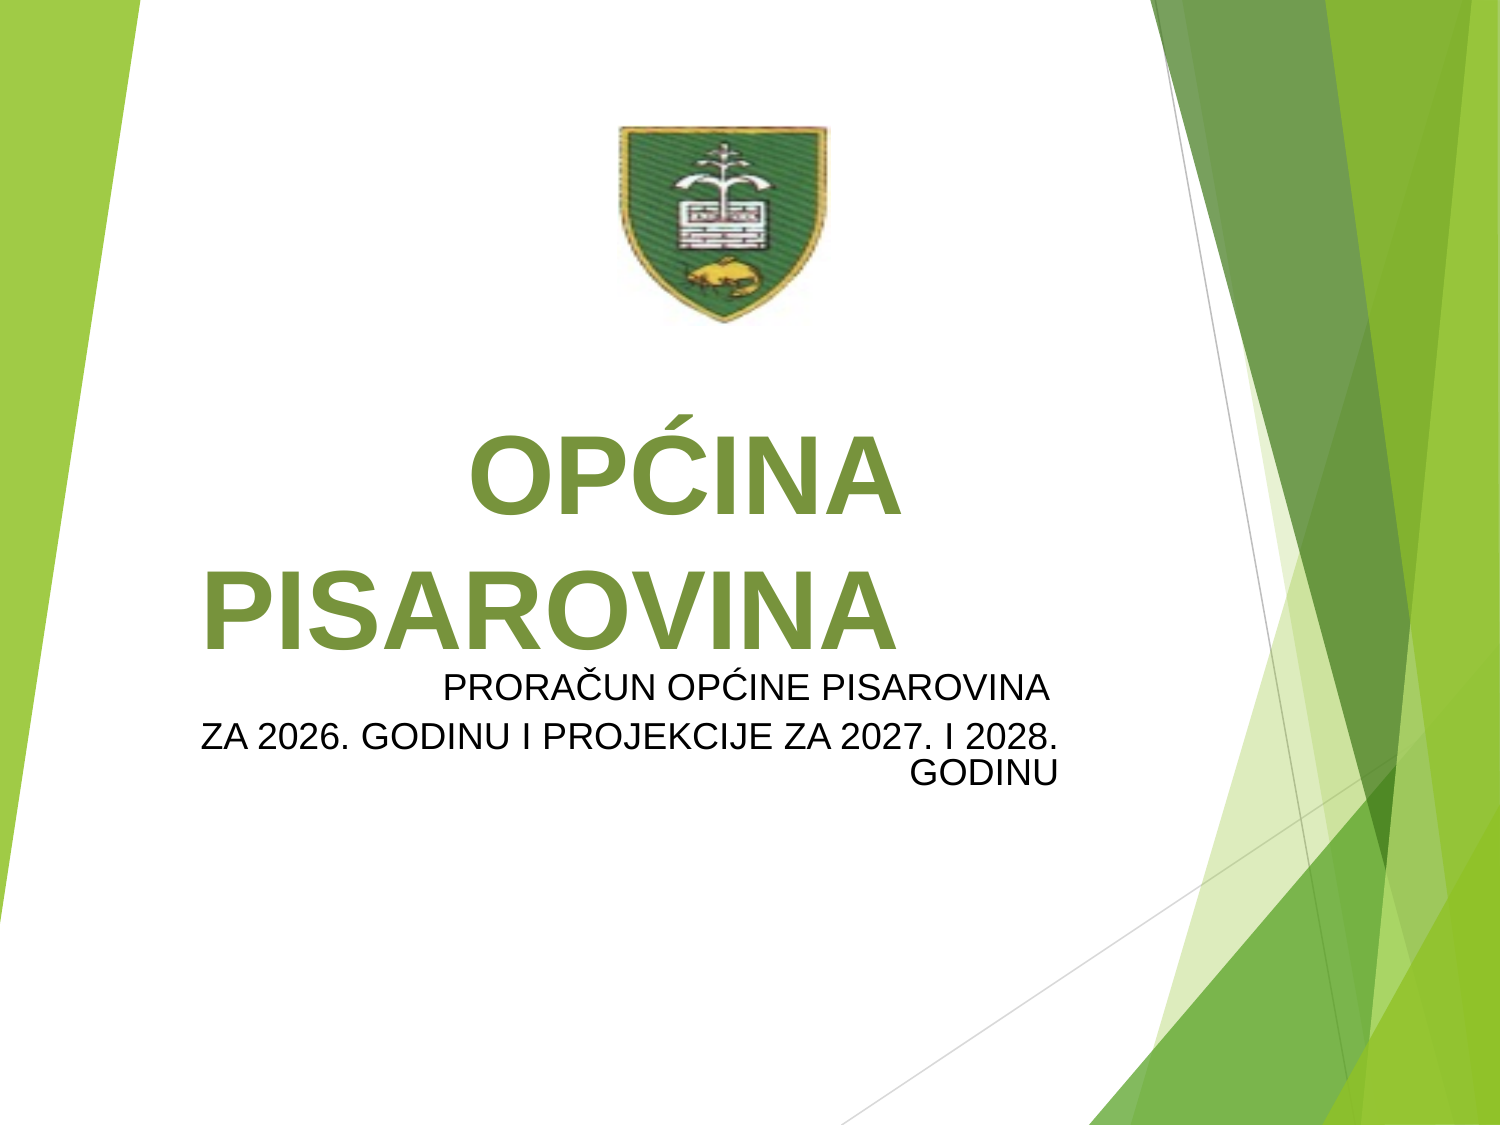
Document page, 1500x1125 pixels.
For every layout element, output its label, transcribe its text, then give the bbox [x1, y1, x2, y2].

title OPĆINA PISAROVINA [185, 394, 1142, 664]
picture [617, 125, 831, 327]
subtitle PRORAČUN OPĆINE PISAROVINA ZA 2026. GODINU I PROJEKCIJE ZA 2027. I 2028. GODINU [185, 664, 1142, 845]
